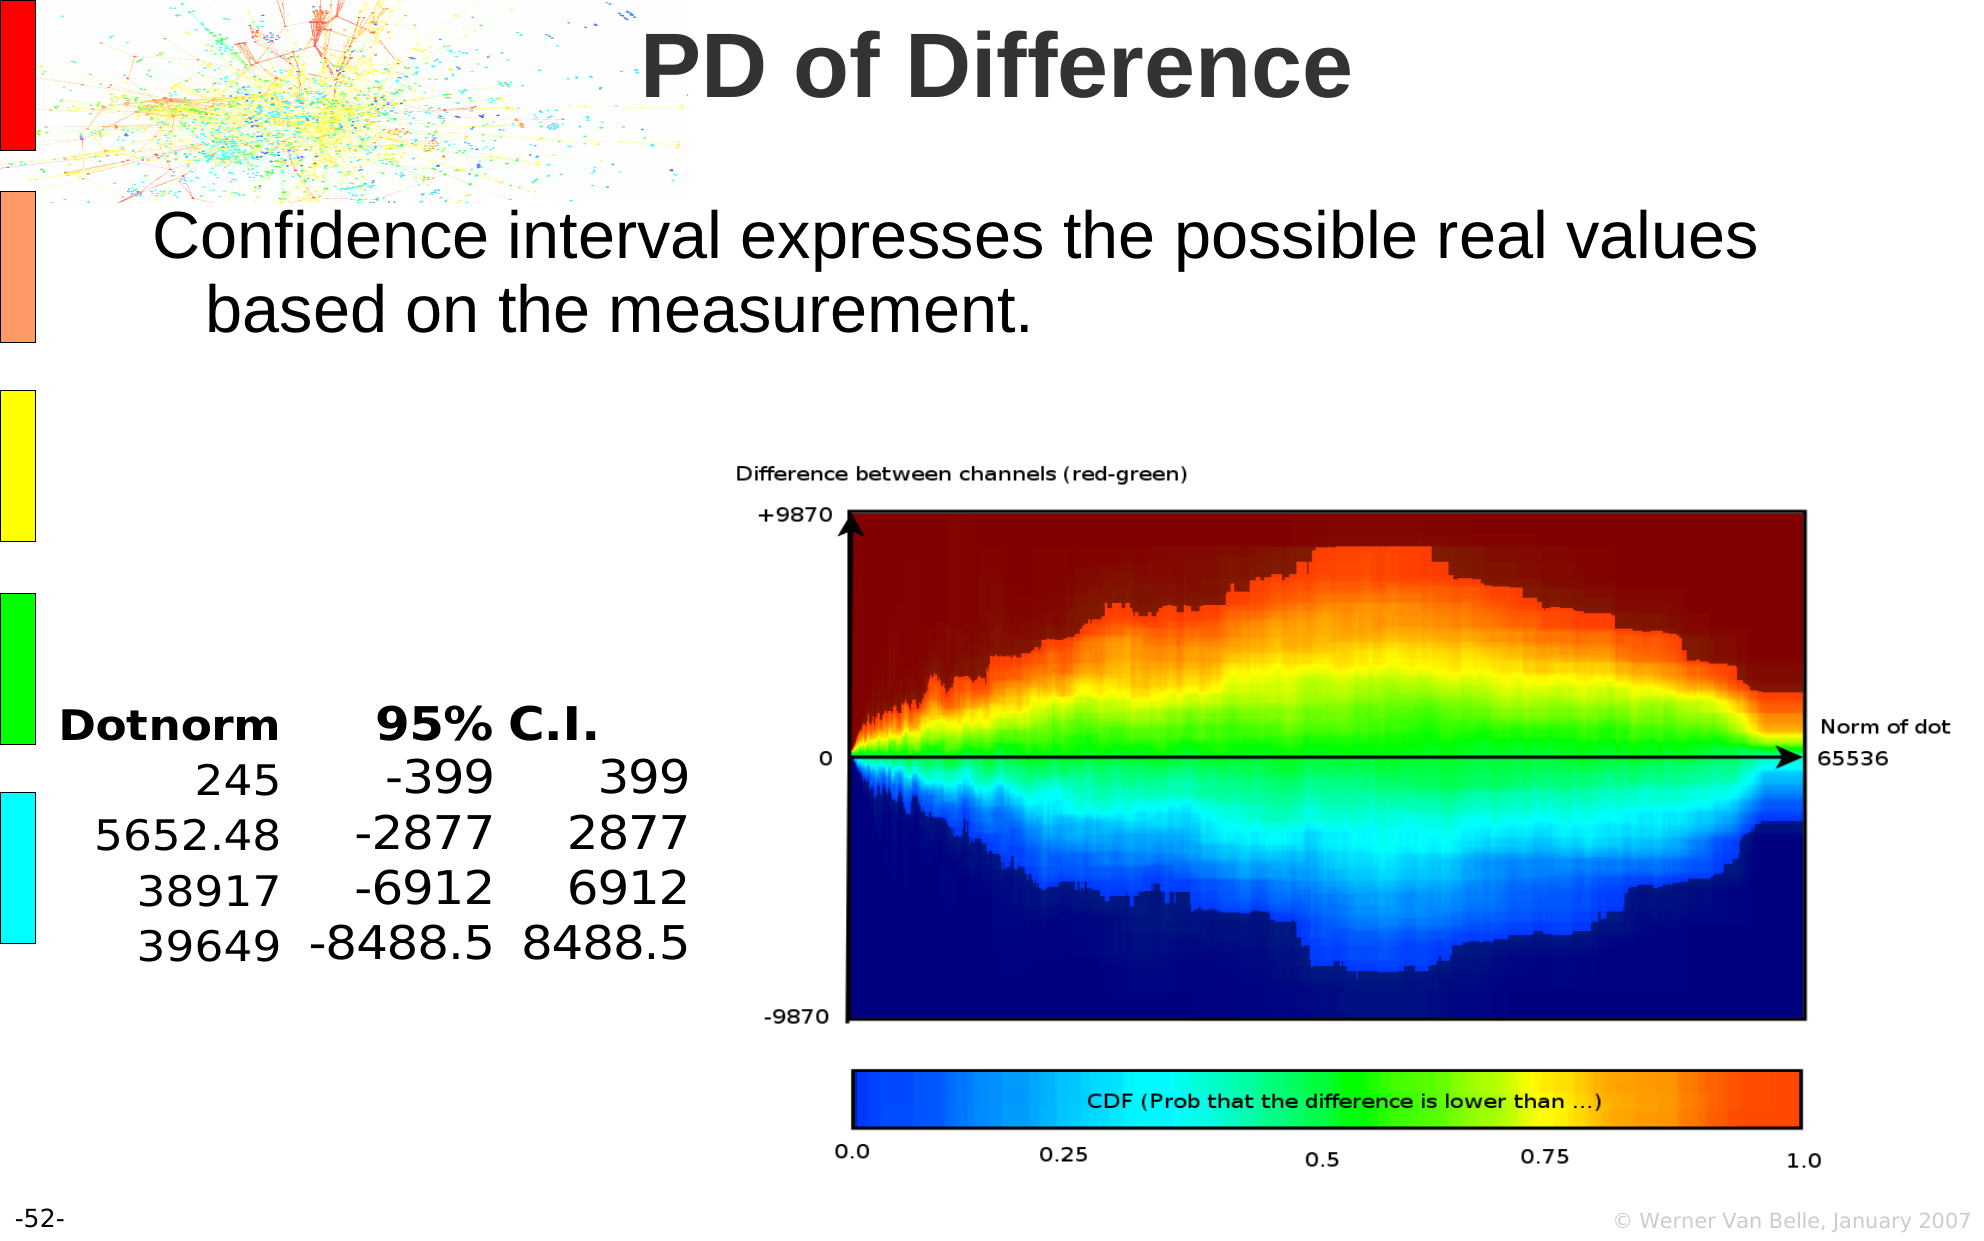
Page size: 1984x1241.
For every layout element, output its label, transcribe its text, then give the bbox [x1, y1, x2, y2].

chart [39, 696, 840, 1031]
title PD of Difference [150, 0, 1845, 133]
title Gene Expression [0, 0, 688, 203]
picture [735, 462, 1961, 1181]
list Confidence interval expresses the possible real values based on the measurement. [134, 197, 1935, 1167]
